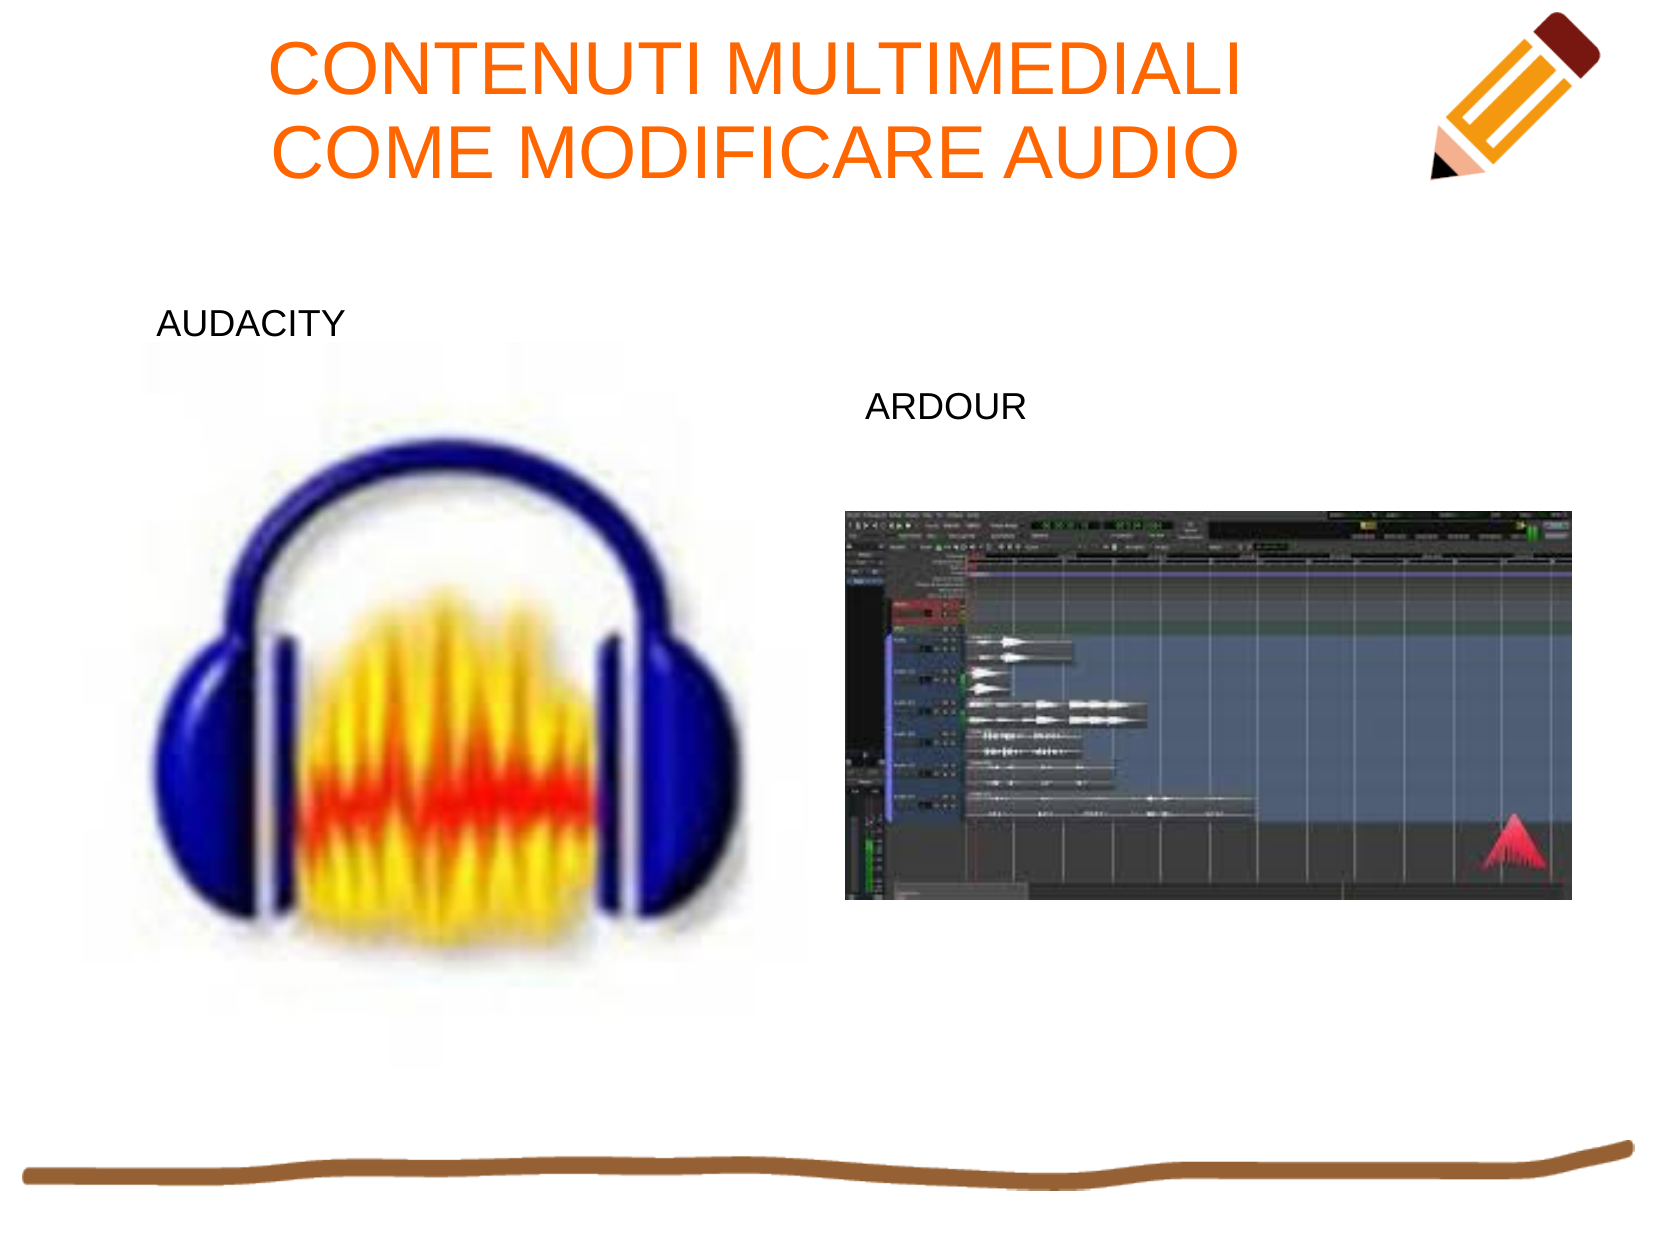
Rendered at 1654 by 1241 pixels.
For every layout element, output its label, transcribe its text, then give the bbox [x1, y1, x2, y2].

text_box AUDACITY [141, 295, 390, 353]
text_box ARDOUR [850, 377, 1453, 435]
picture [1430, 12, 1601, 181]
picture [22, 1140, 1635, 1191]
picture [82, 342, 809, 1069]
title CONTENUTI MULTIMEDIALI COME MODIFICARE AUDIO [82, 26, 1430, 195]
picture [845, 511, 1572, 900]
